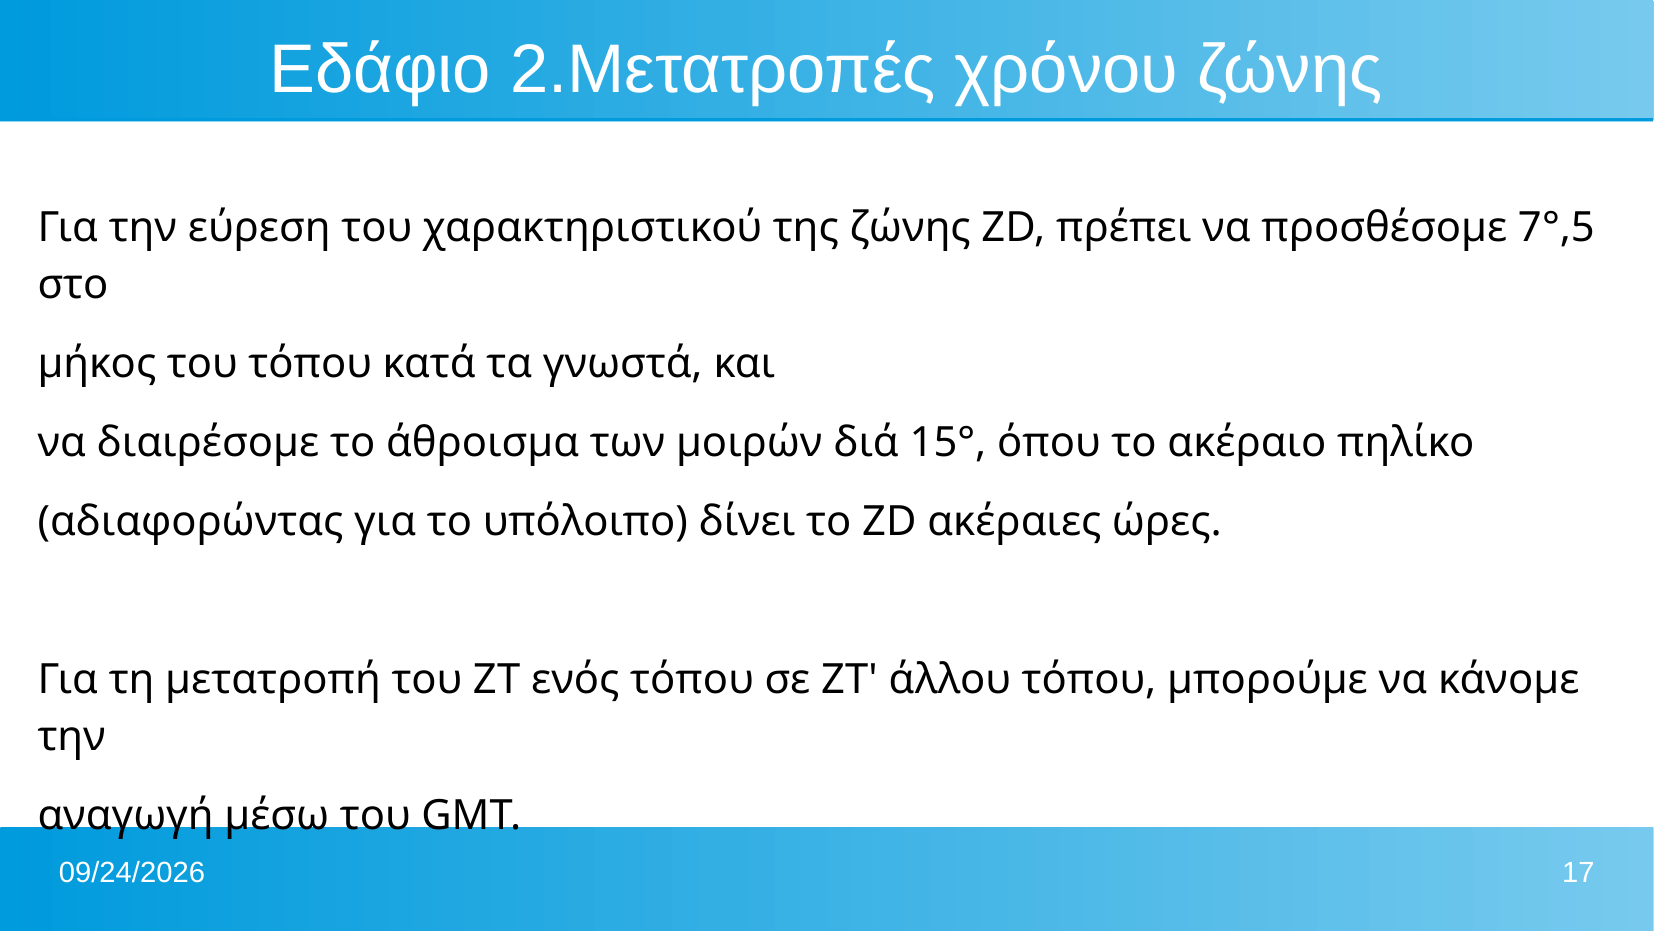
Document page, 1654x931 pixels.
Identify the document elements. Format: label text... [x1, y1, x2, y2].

list Για την εύρεση του χαρακτηριστικού της ζώνης ΖD, πρέπει να προσθέσομε 7°,5 στο μήκος του τόπου κατά τα γνωστά, και να διαιρέσομε το άθροισμα των μοιρών διά 15°, όπου το ακέραιο πηλίκο (αδιαφορώντας για το υπόλοιπο) δίνει το ΖD ακέραιες ώρες. Για τη μετατροπή του ΖΤ ενός τόπου σε ΖΤ' άλλου τόπου, μπορούμε να κάνομε την αναγωγή μέσω του GΜΤ. [37, 150, 1613, 788]
title Εδάφιο 2.Μετατροπές χρόνου ζώνης [59, 29, 1595, 108]
